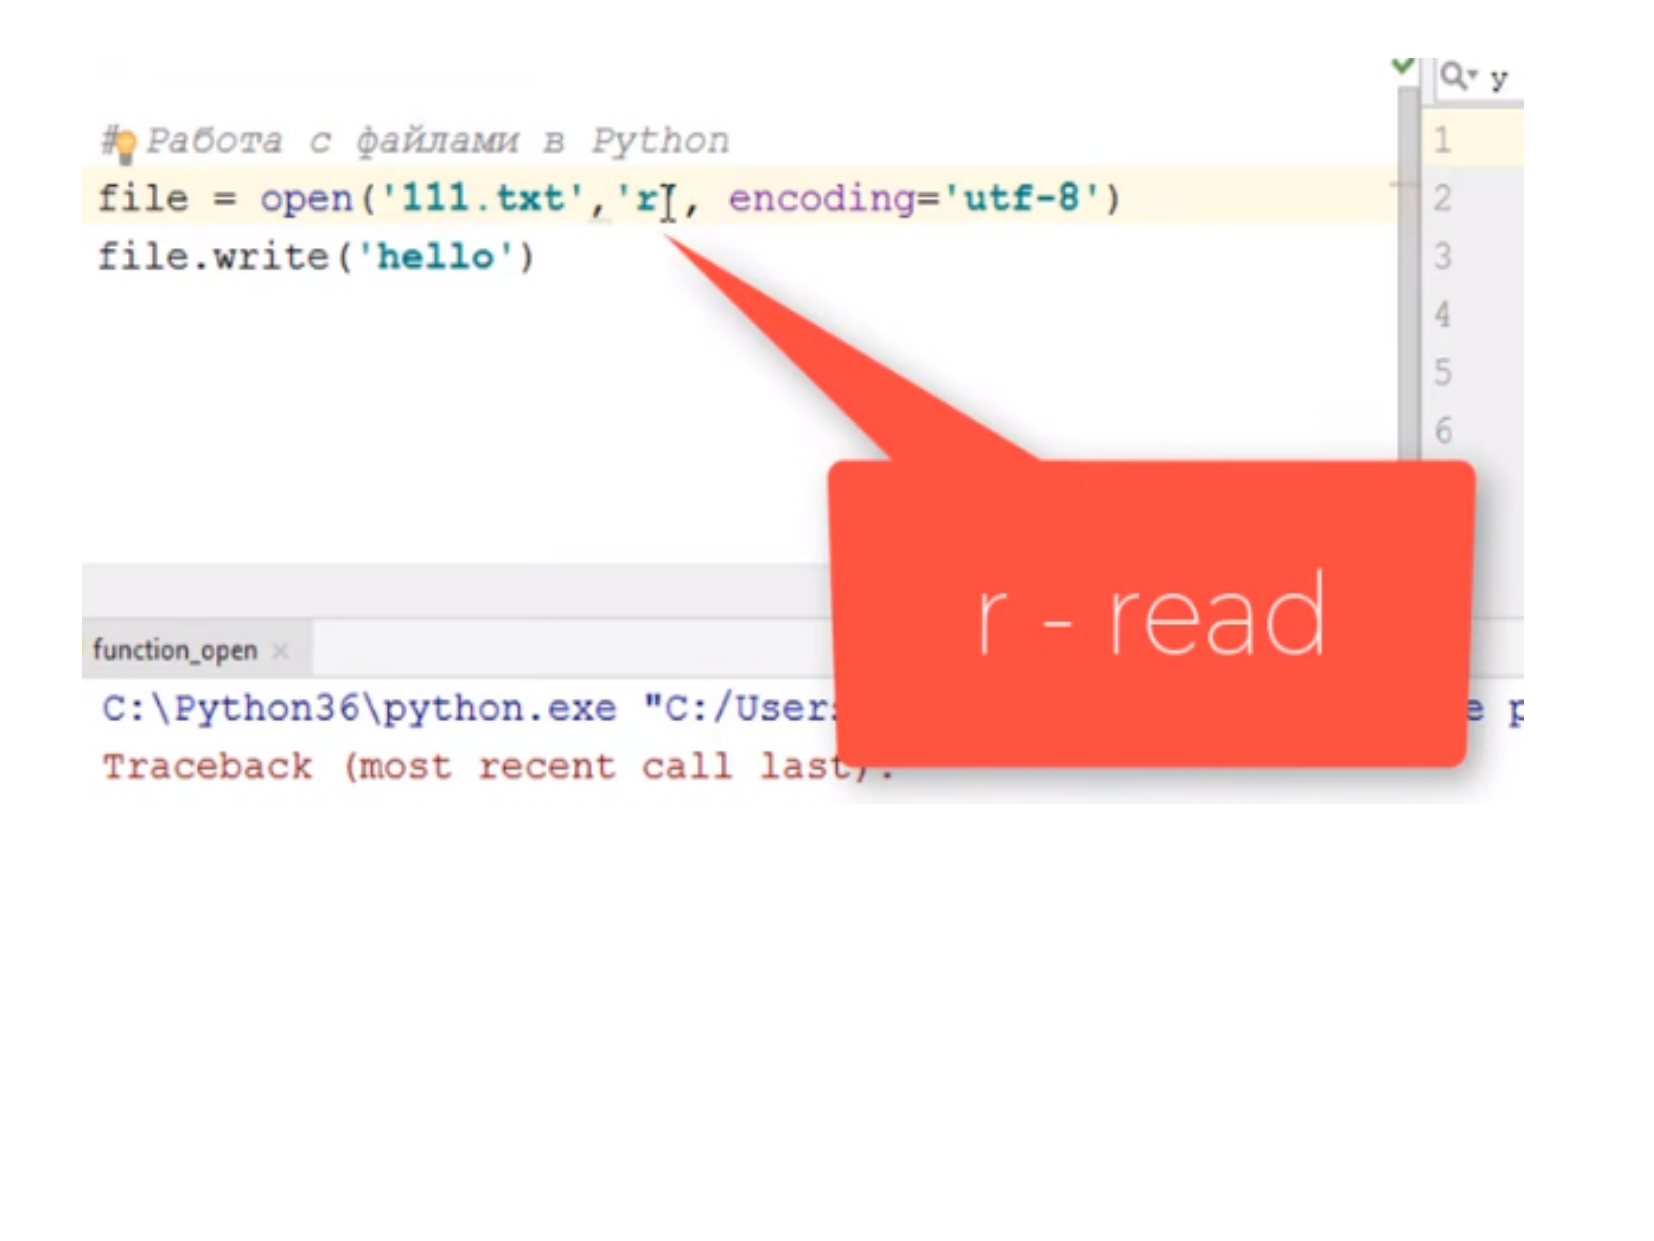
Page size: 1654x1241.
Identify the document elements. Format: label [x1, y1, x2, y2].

picture [82, 58, 1524, 804]
